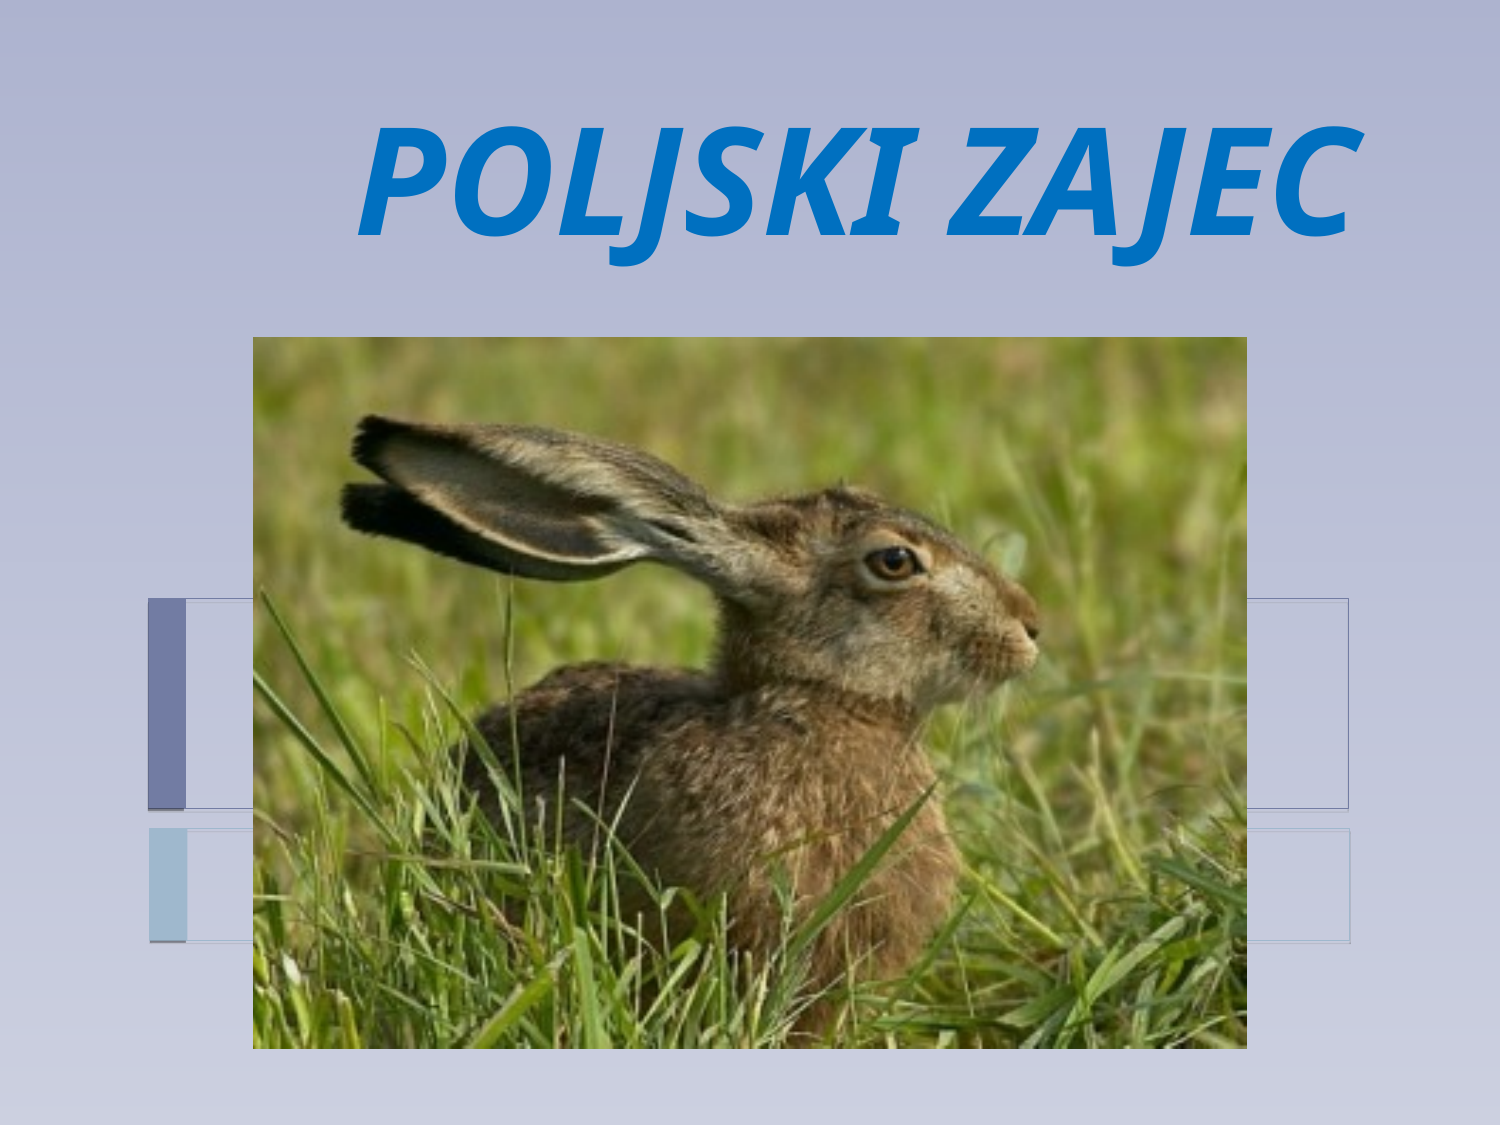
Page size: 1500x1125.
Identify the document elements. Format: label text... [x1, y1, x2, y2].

picture [253, 337, 1247, 1049]
title POLJSKI ZAJEC [100, 78, 1376, 320]
